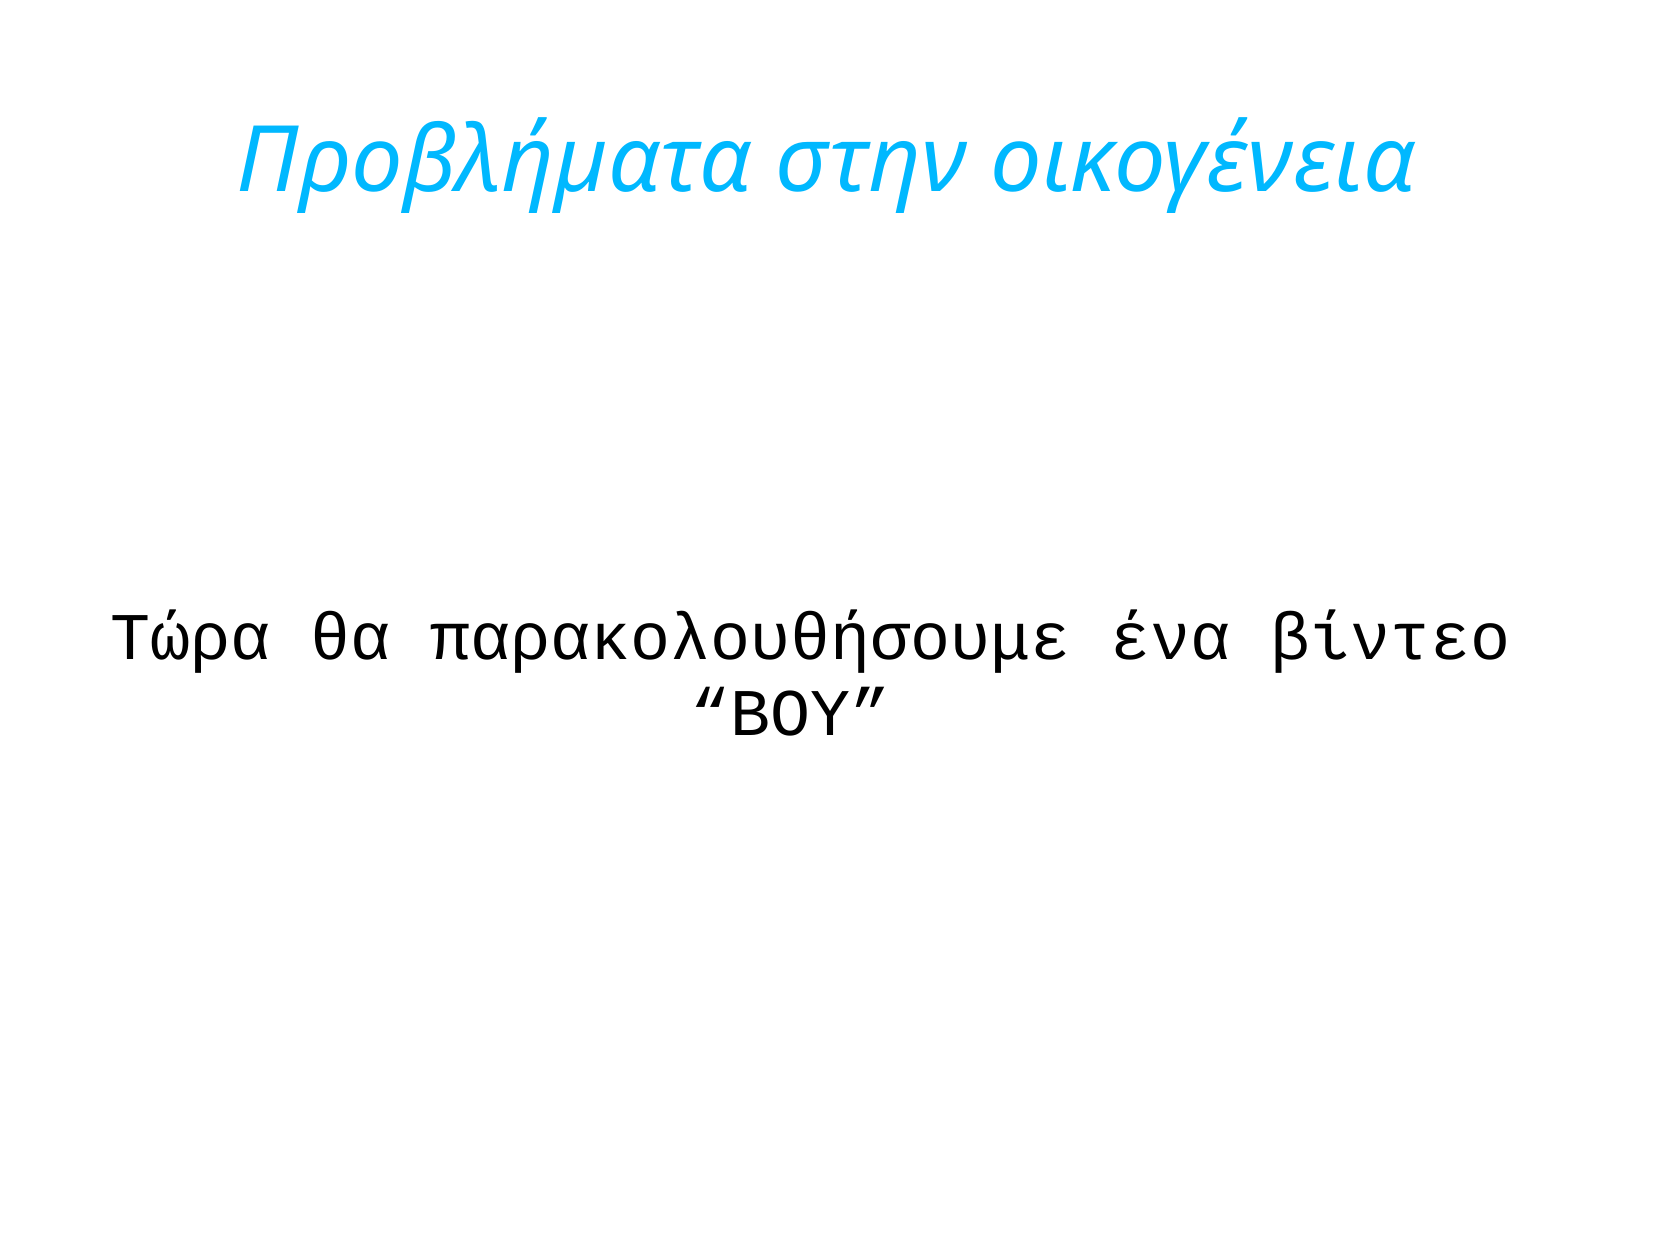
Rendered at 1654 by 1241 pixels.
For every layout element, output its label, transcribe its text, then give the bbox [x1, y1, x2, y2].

subtitle Τώρα θα παρακολουθήσουμε ένα βίντεο “ΒOY” [82, 320, 1538, 1040]
title Προβλήματα στην οικογένεια [82, 52, 1571, 260]
